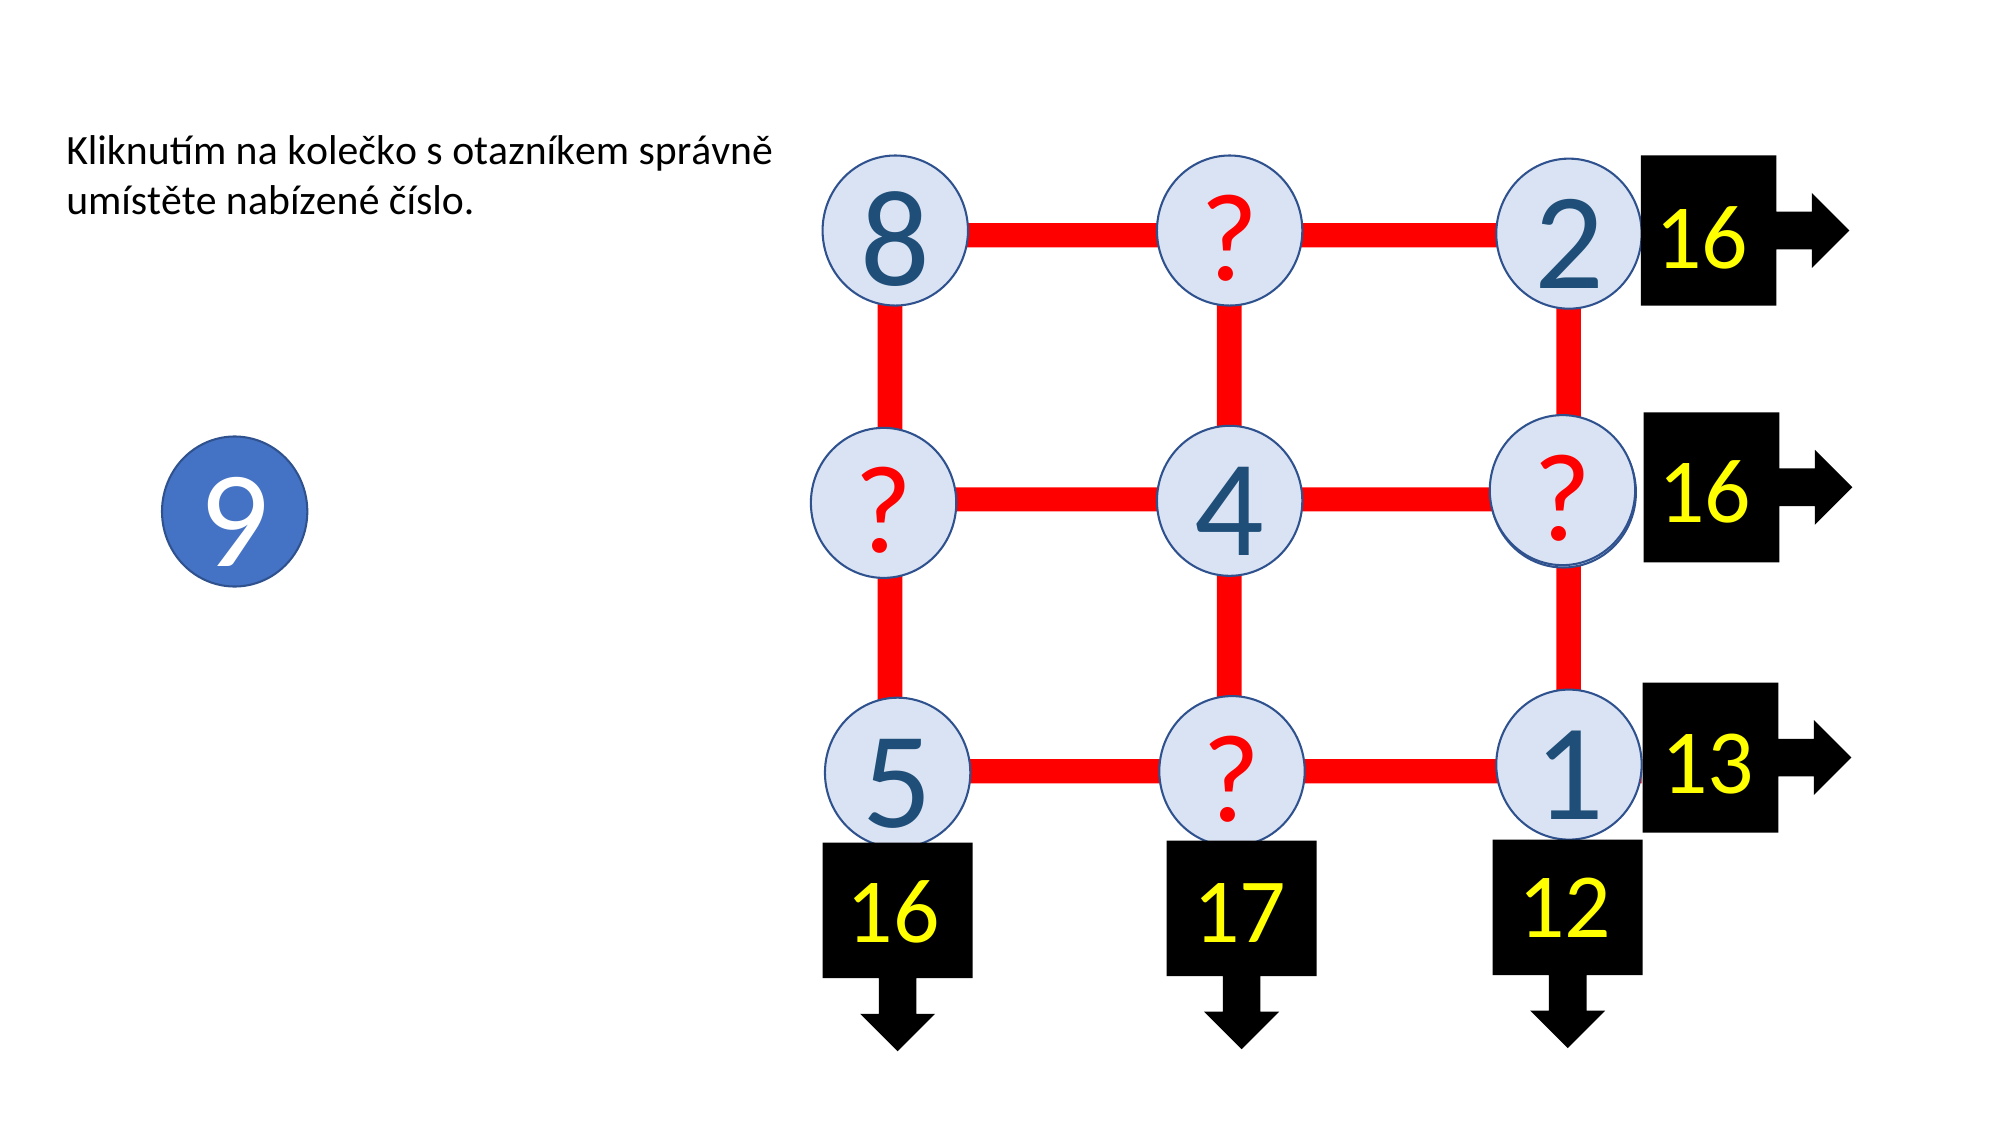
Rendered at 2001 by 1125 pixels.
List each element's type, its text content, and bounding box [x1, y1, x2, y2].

text_box 9 [161, 436, 308, 587]
text_box ? [1159, 696, 1305, 840]
text_box 16 [1640, 169, 1764, 295]
text_box 12 [1503, 837, 1627, 964]
text_box [1556, 308, 1581, 417]
text_box 4 [1156, 425, 1303, 576]
text_box [955, 487, 1158, 512]
text_box ? [1156, 155, 1303, 306]
text_box ? [810, 427, 957, 578]
text_box [1302, 487, 1492, 512]
text_box [1640, 682, 1852, 833]
text_box [1301, 223, 1497, 248]
text_box 16 [832, 842, 955, 969]
text_box [1304, 759, 1498, 784]
text_box 16 [1643, 423, 1767, 550]
text_box [1643, 412, 1853, 563]
text_box 5 [824, 697, 971, 842]
text_box 8 [822, 155, 968, 306]
text_box [1166, 840, 1317, 1050]
text_box 2 [1496, 158, 1640, 309]
text_box [1556, 566, 1581, 690]
text_box 13 [1646, 694, 1769, 820]
text_box [877, 576, 903, 700]
text_box [1492, 839, 1643, 1049]
text_box Kliknutím na kolečko s otazníkem správně umístěte nabízené číslo. [51, 114, 789, 231]
text_box [877, 304, 903, 430]
text_box ? [1489, 415, 1636, 566]
text_box 17 [1178, 842, 1302, 969]
text_box [970, 759, 1160, 784]
text_box [1216, 575, 1242, 697]
text_box [1640, 155, 1850, 306]
text_box [1216, 305, 1242, 426]
text_box 9 [1504, 496, 1636, 568]
text_box [822, 842, 973, 1052]
text_box 1 [1496, 689, 1642, 837]
text_box [967, 223, 1158, 248]
